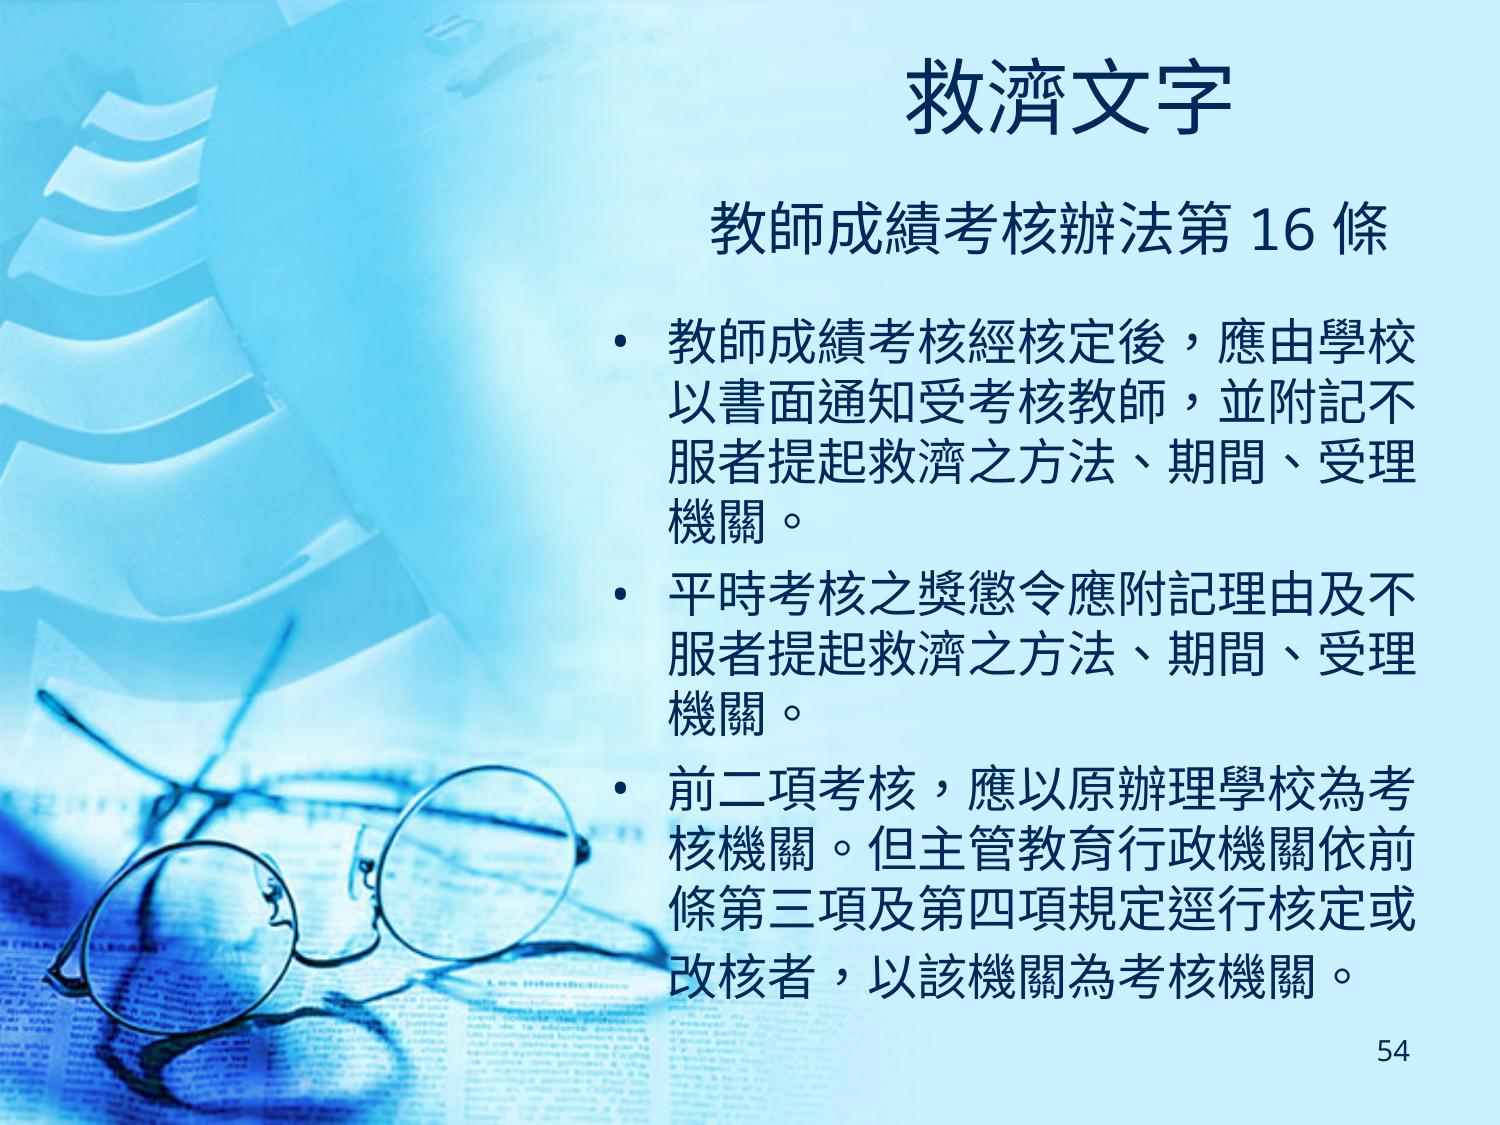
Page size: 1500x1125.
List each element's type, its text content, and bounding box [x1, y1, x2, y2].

title 救濟文字 [785, 30, 1355, 148]
picture [0, 0, 1500, 1125]
text_box 教師成績考核辦法第16條 [679, 148, 1441, 279]
list 教師成績考核經核定後，應由學校以書面通知受考核教師，並附記不服者提起救濟之方法、期間、受理機關。 平時考核之獎懲令應附記理由及不服者提起救濟之方法、期間、受理機關。 前二項考核，應以原辦理學校為考核機關。但主管教育行政機關依前條第三項及第四項規定逕行核定或改核者，以該機關為考核機關。 [596, 302, 1437, 1046]
